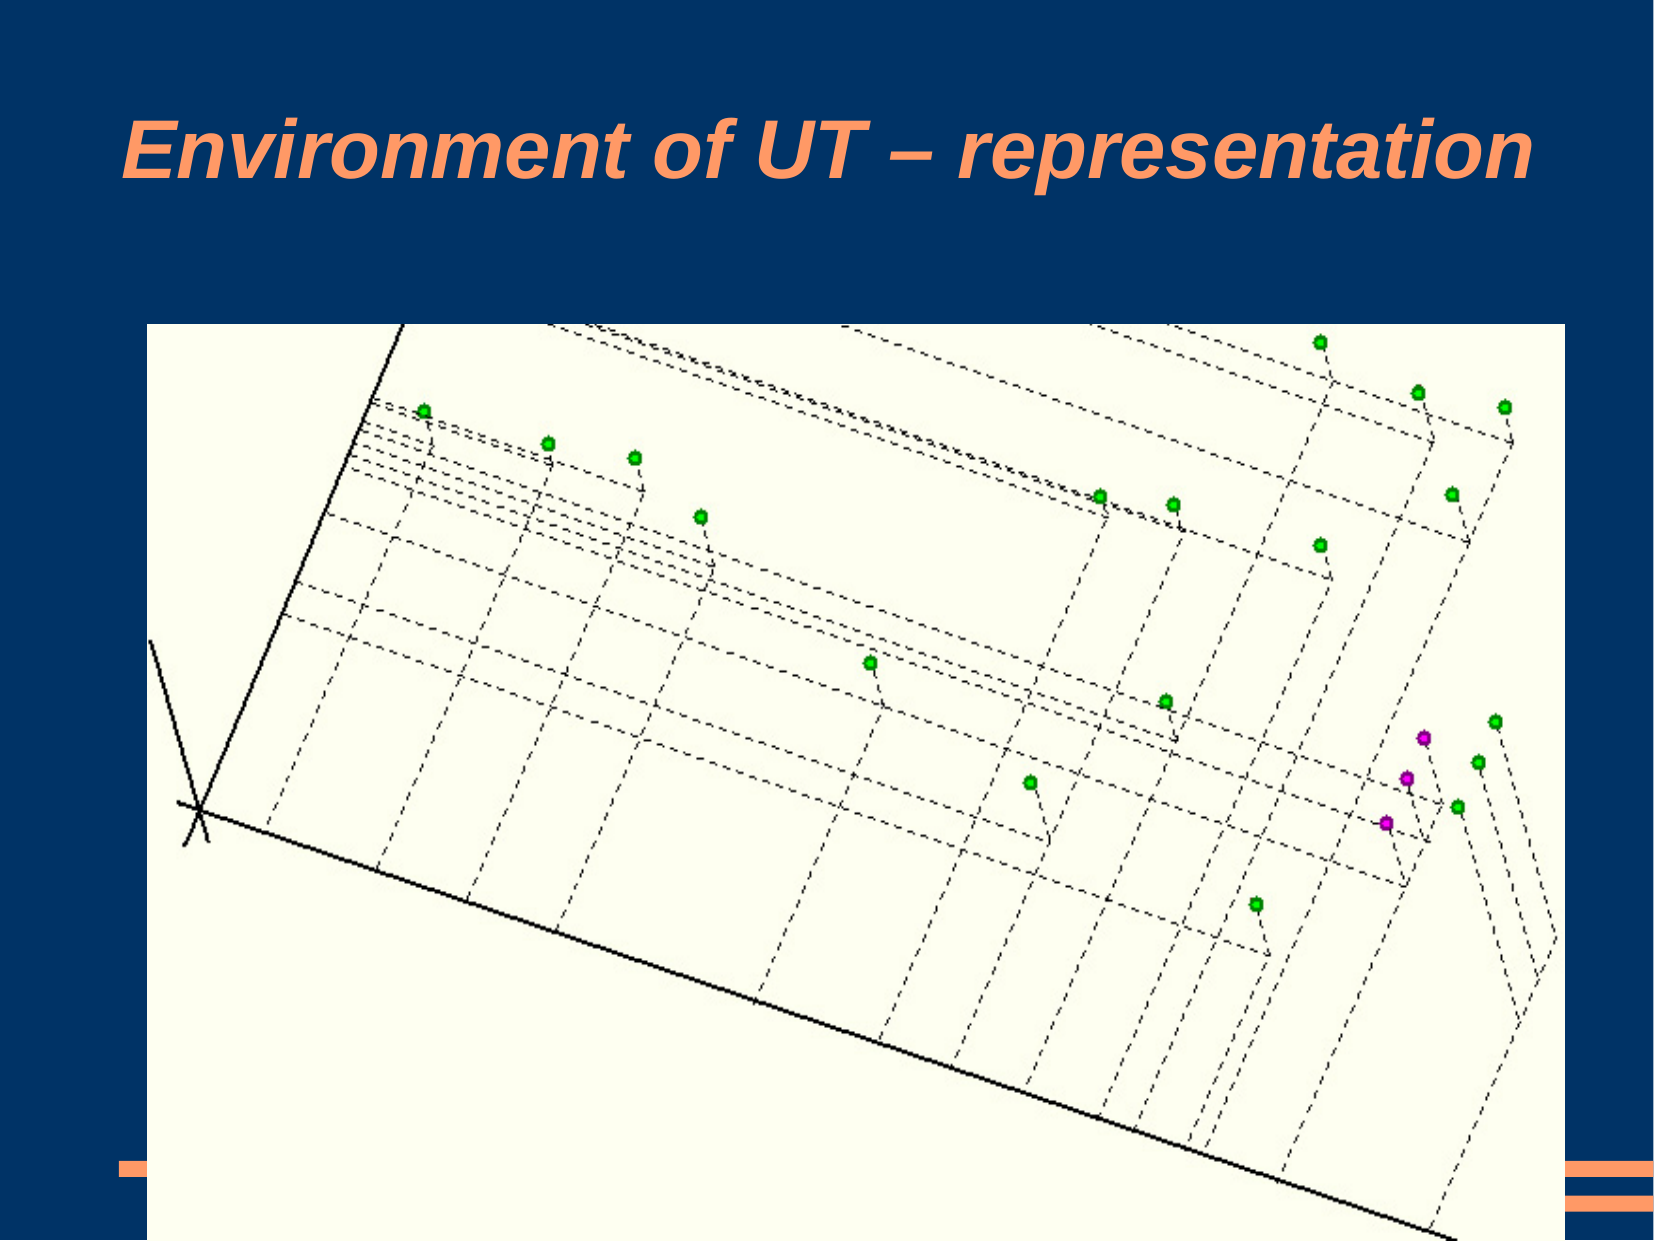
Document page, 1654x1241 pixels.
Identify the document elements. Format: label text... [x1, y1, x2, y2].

title Environment of UT – representation [121, 53, 1565, 247]
picture [147, 324, 1565, 1241]
